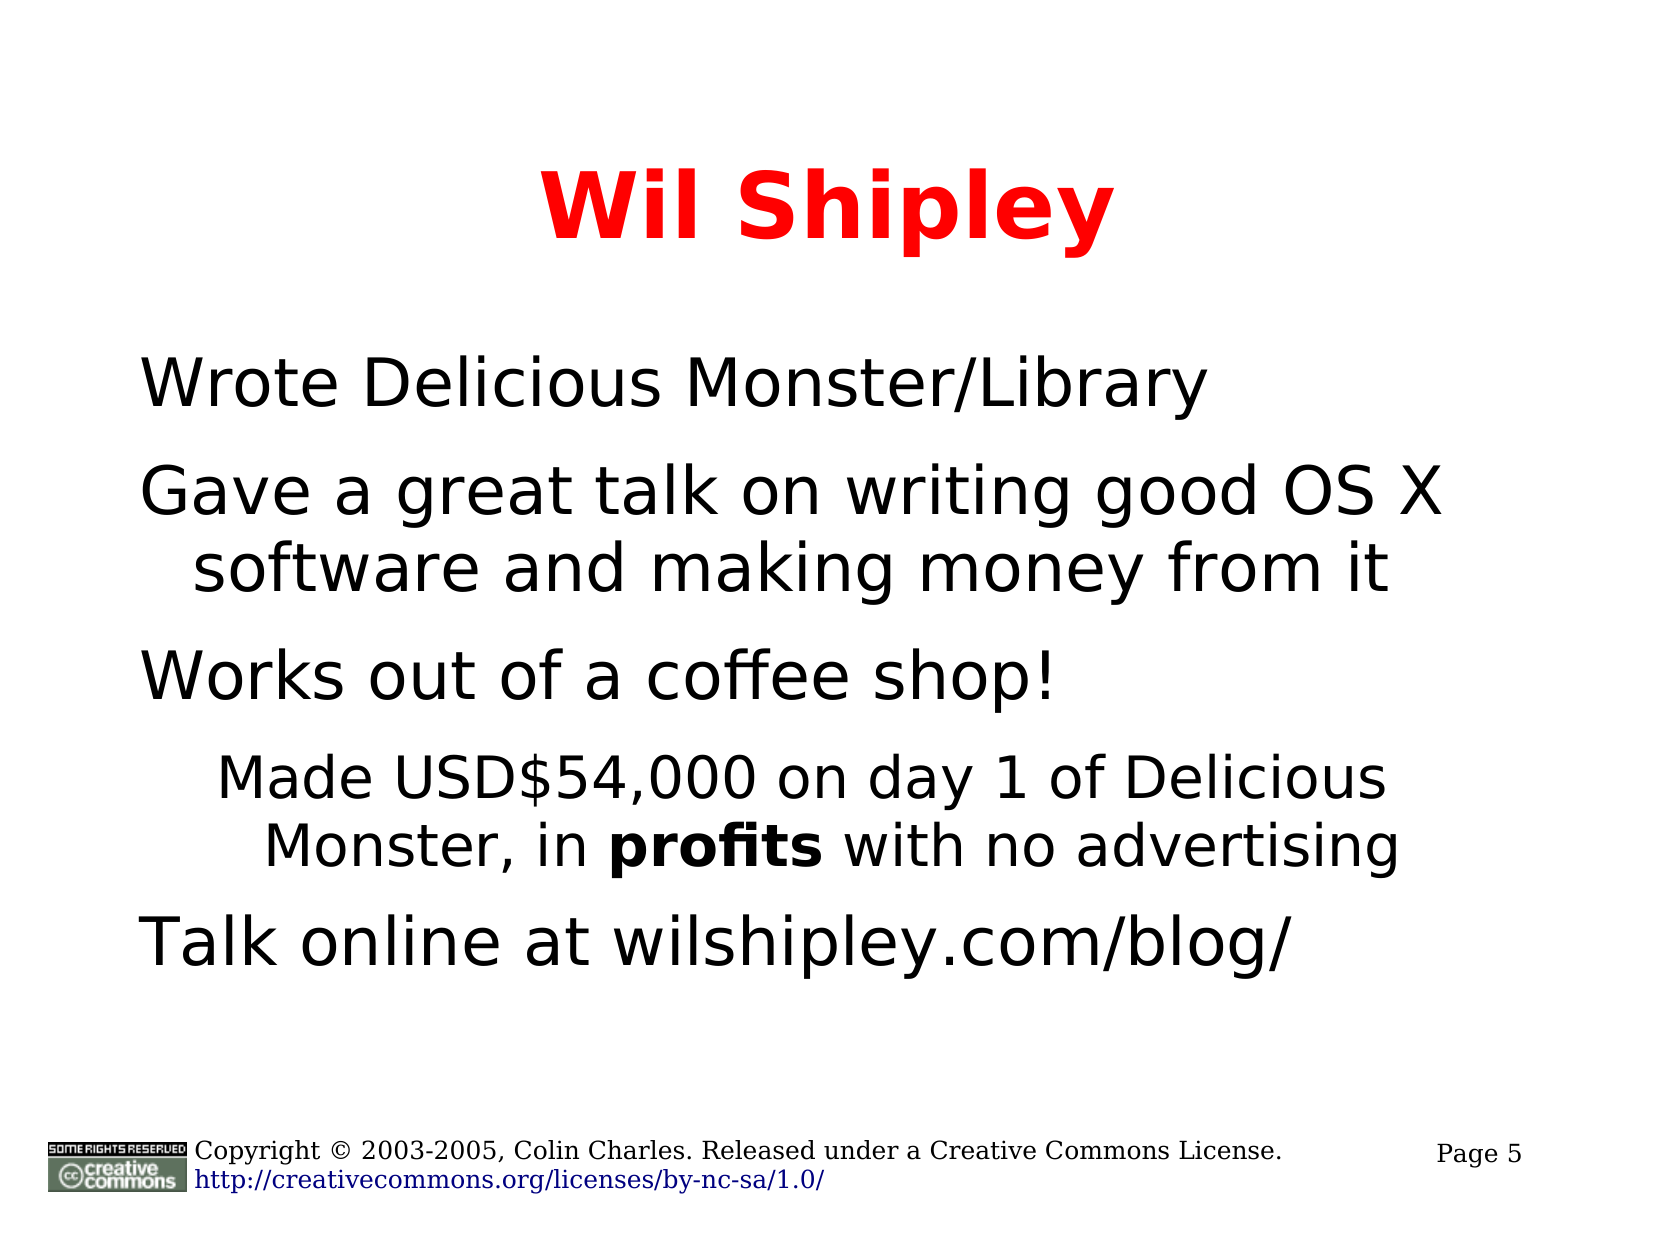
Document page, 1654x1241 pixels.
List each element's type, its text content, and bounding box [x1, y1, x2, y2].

picture [48, 1142, 187, 1192]
title Wil Shipley [121, 102, 1534, 311]
list Wrote Delicious Monster/Library Gave a great talk on writing good OS X software and making money from it Works out of a coffee shop! Made USD$54,000 on day 1 of Delicious Monster, in profits with no advertising Talk online at wilshipley.com/blog/ [121, 344, 1534, 1127]
